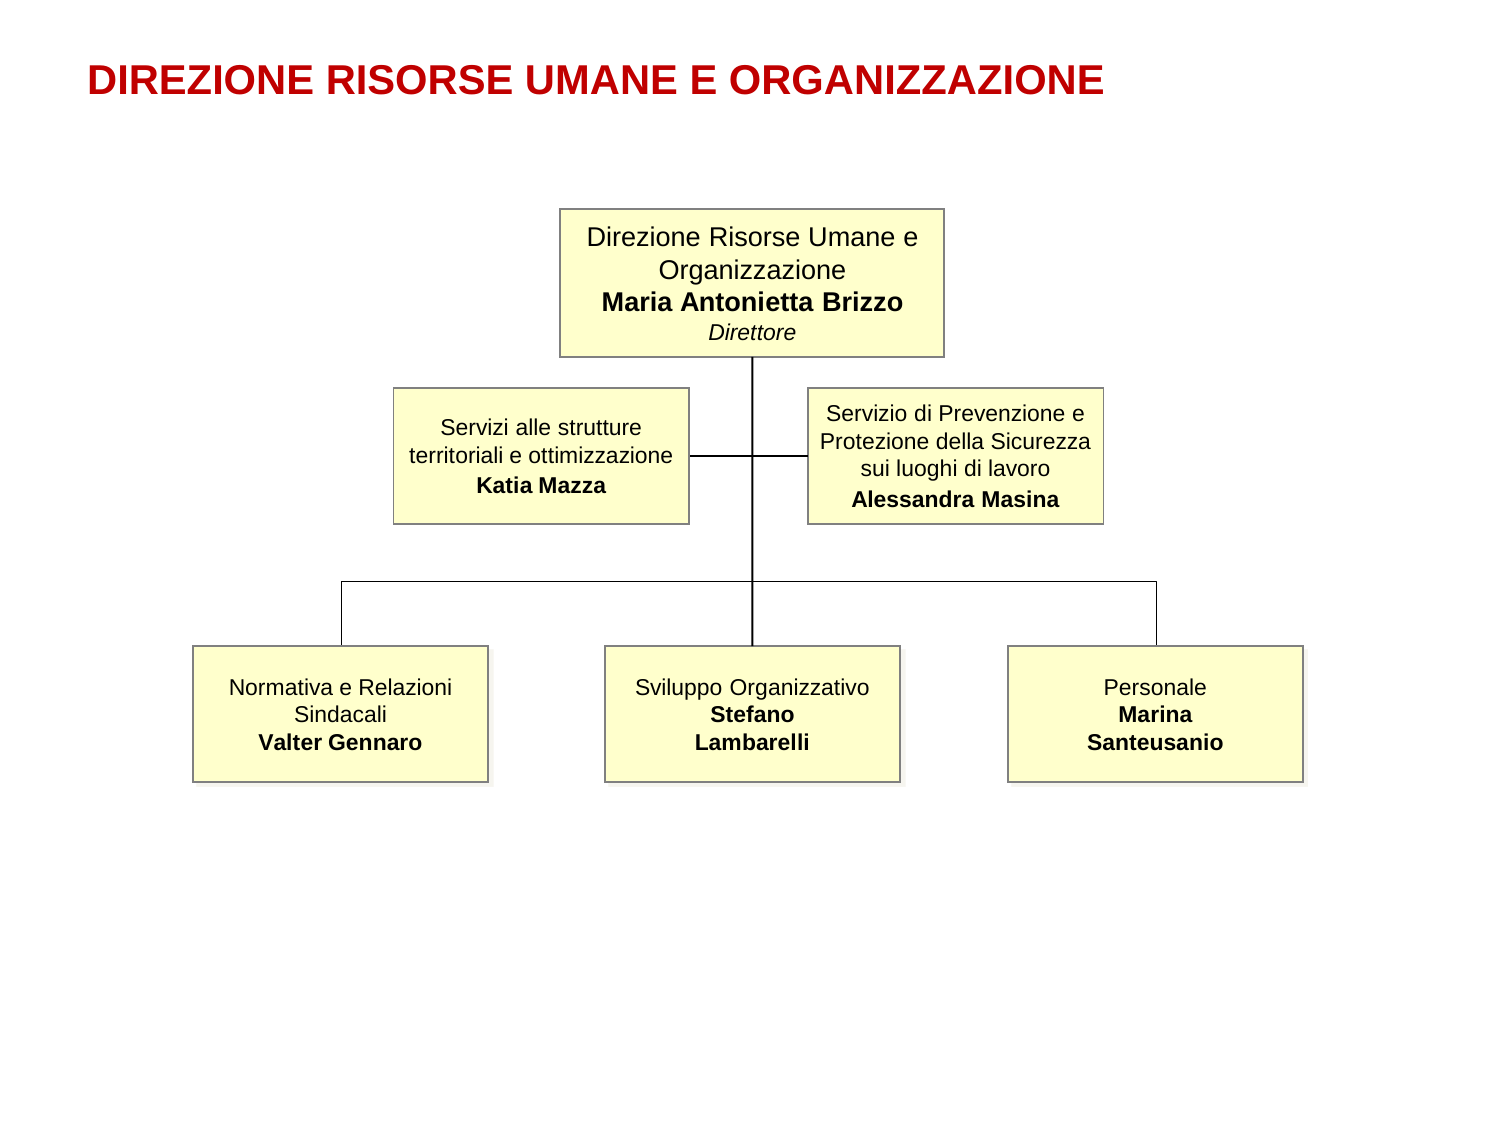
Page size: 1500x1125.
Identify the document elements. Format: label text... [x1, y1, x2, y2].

picture [192, 208, 1308, 787]
text_box DIREZIONE RISORSE UMANE E ORGANIZZAZIONE [72, 45, 1424, 128]
